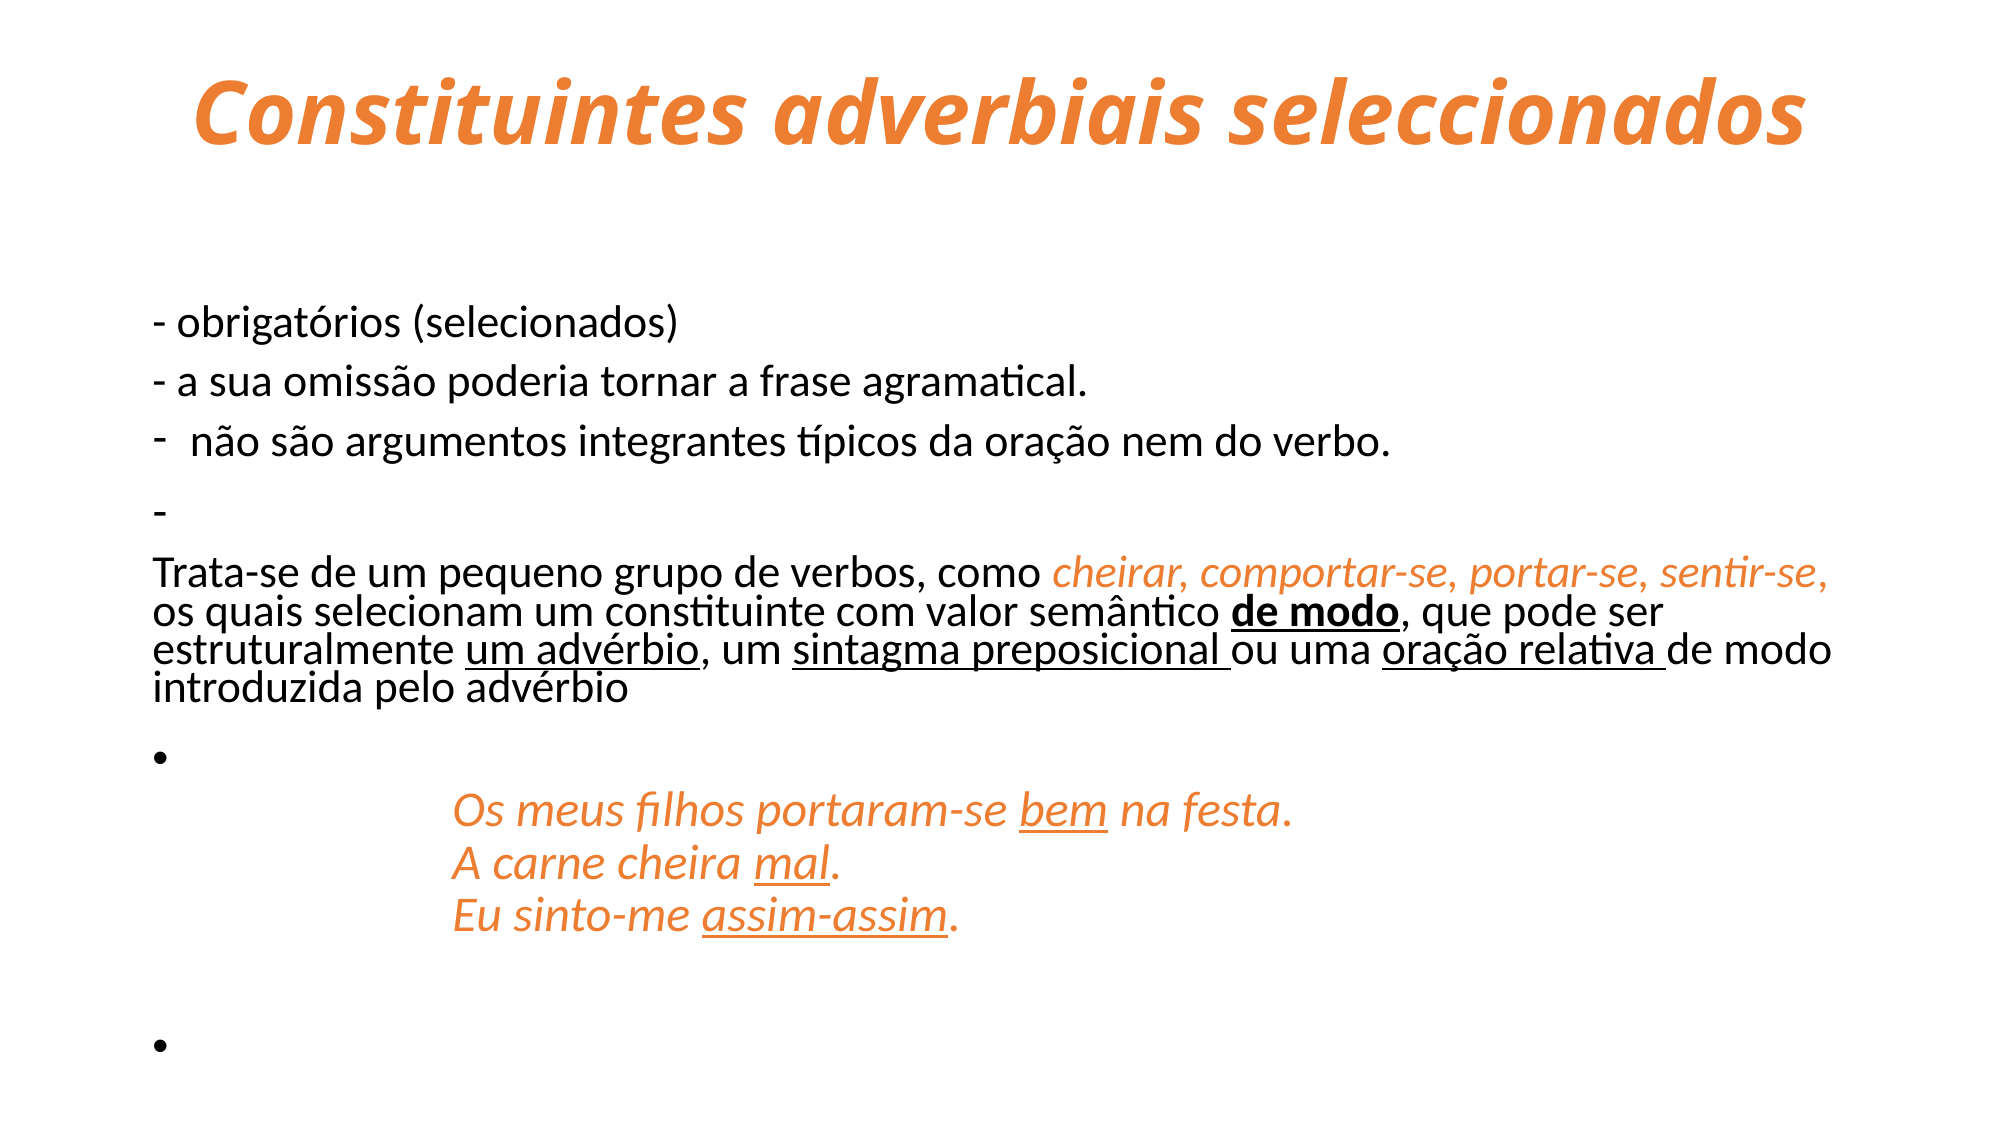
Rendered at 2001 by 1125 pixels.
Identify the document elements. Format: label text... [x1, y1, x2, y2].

title Constituintes adverbiais seleccionados [137, 59, 1863, 278]
list - obrigatórios (selecionados) - a sua omissão poderia tornar a frase agramatical. não são argumentos integrantes típicos da oração nem do verbo. Trata-se de um pequeno grupo de verbos, como cheirar, comportar-se, portar-se, sentir-se, os quais selecionam um constituinte com valor semântico de modo, que pode ser estruturalmente um advérbio, um sintagma preposicional ou uma oração relativa de modo introduzida pelo advérbio Os meus filhos portaram-se bem na festa. A carne cheira mal. Eu sinto-me assim-assim. [137, 299, 1863, 1014]
